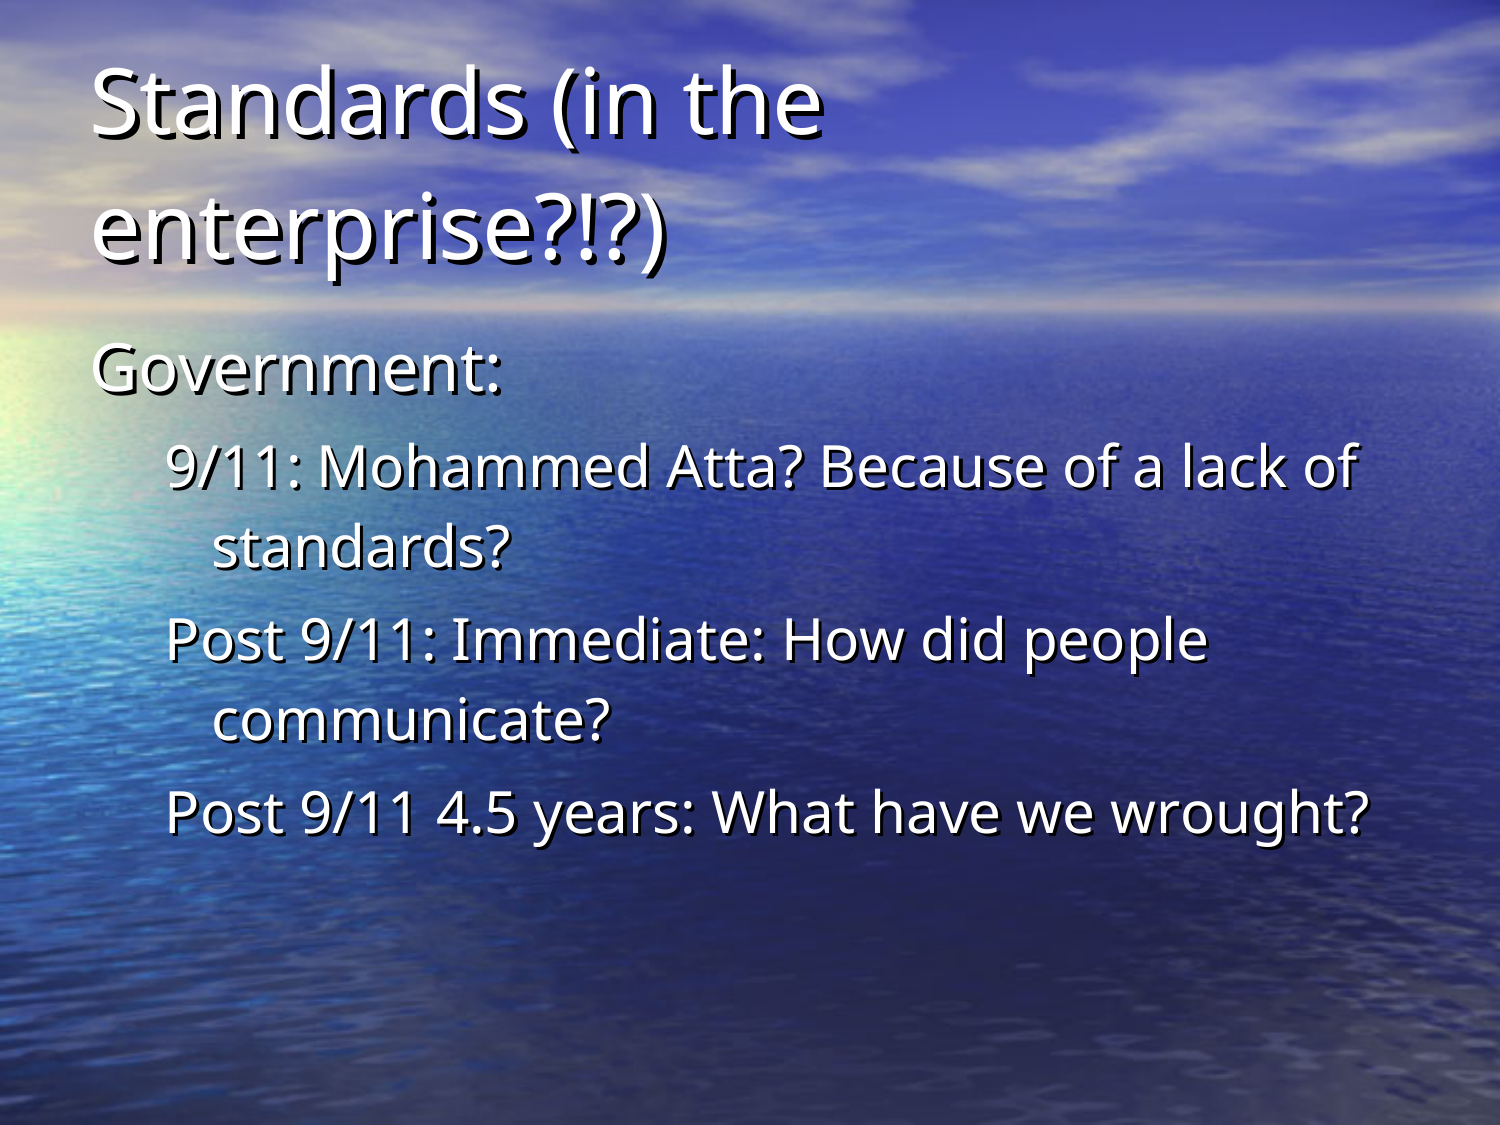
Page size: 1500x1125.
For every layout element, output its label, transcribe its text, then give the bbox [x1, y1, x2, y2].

title Standards (in the enterprise?!?) [75, 47, 1426, 276]
picture [0, 0, 1500, 1125]
list Government: 9/11: Mohammed Atta? Because of a lack of standards? Post 9/11: Immediate: How did people communicate? Post 9/11 4.5 years: What have we wrought? [75, 312, 1426, 988]
